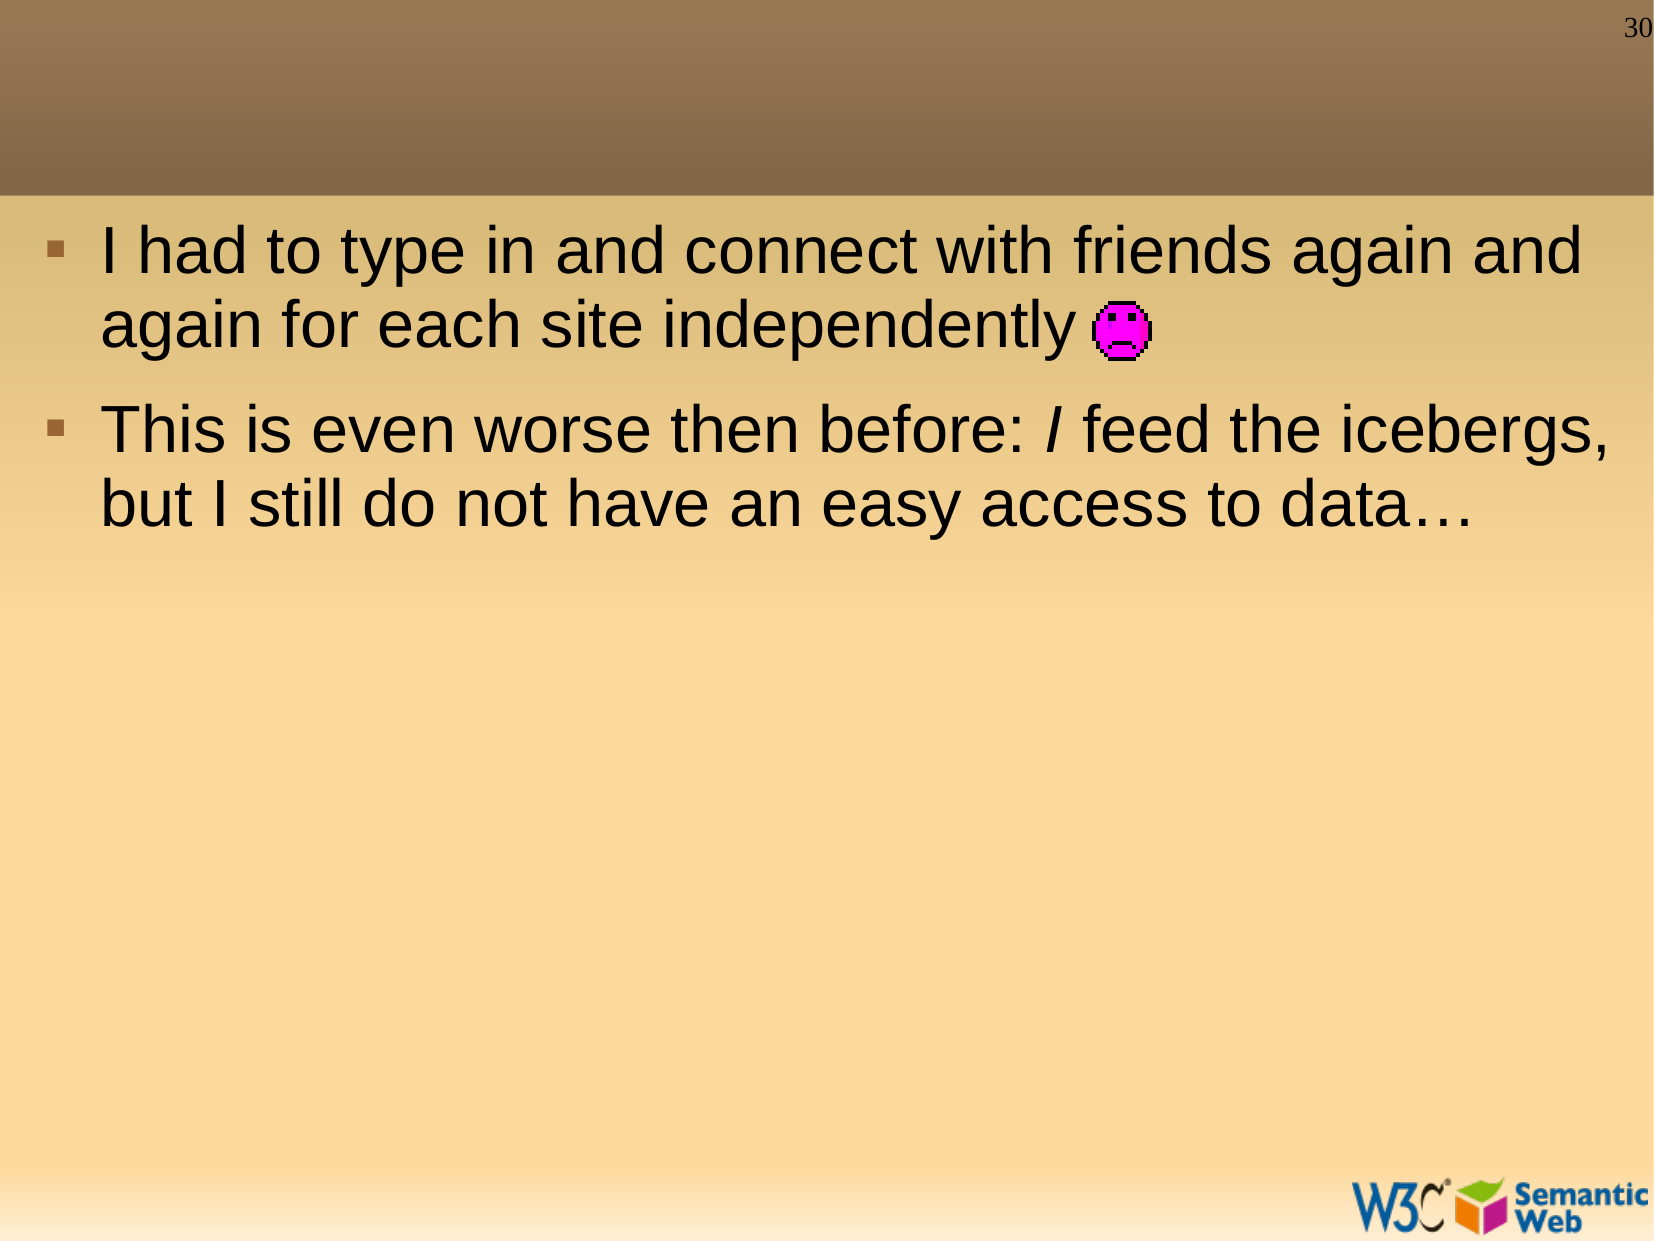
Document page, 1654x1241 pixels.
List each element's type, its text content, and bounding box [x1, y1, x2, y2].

picture [0, 0, 1654, 1241]
list I had to type in and connect with friends again and again for each site independently This is even worse then before: I feed the icebergs, but I still do not have an easy access to data… [29, 212, 1625, 1199]
